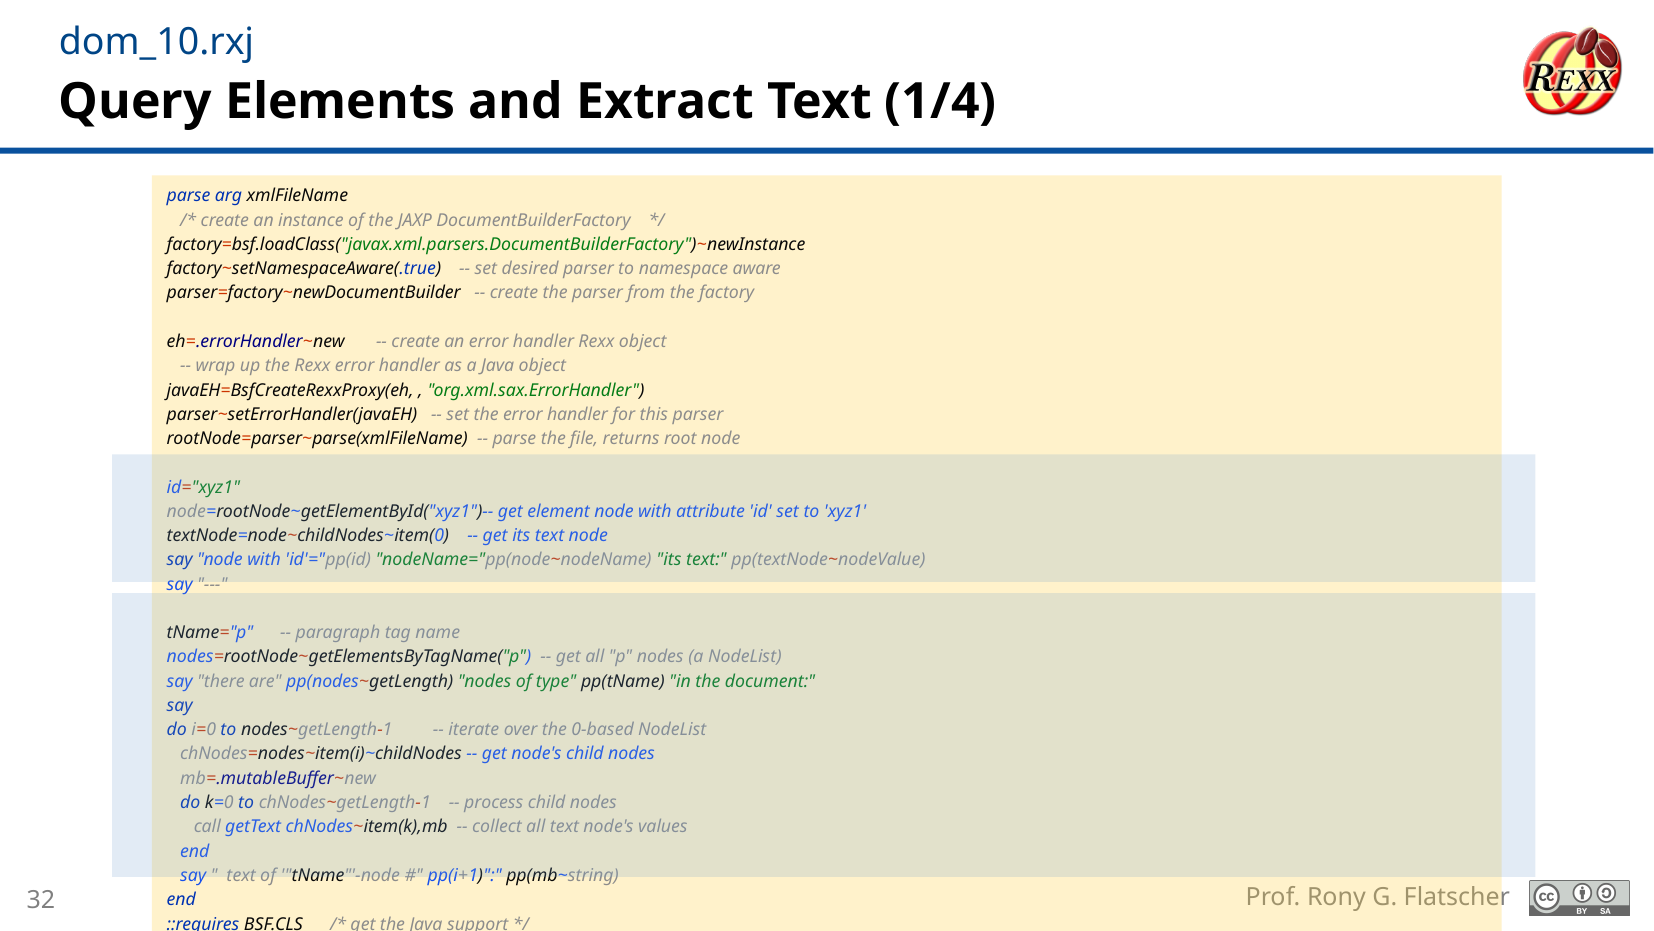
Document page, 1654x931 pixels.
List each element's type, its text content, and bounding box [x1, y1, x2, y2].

text_box parse arg xmlFileName /* create an instance of the JAXP DocumentBuilderFactory */ factory=bsf.loadClass("javax.xml.parsers.DocumentBuilderFactory")~newInstance factory~setNamespaceAware(.true) -- set desired parser to namespace aware parser=factory~newDocumentBuilder -- create the parser from the factory eh=.errorHandler~new -- create an error handler Rexx object -- wrap up the Rexx error handler as a Java object javaEH=BsfCreateRexxProxy(eh, , "org.xml.sax.ErrorHandler") parser~setErrorHandler(javaEH) -- set the error handler for this parser rootNode=parser~parse(xmlFileName) -- parse the file, returns root node id="xyz1" node=rootNode~getElementById("xyz1")-- get element node with attribute 'id' set to 'xyz1' textNode=node~childNodes~item(0) -- get its text node say "node with 'id'="pp(id) "nodeName="pp(node~nodeName) "its text:" pp(textNode~nodeValue) say "---" tName="p" -- paragraph tag name nodes=rootNode~getElementsByTagName("p") -- get all "p" nodes (a NodeList) say "there are" pp(nodes~getLength) "nodes of type" pp(tName) "in the document:" say do i=0 to nodes~getLength-1 -- iterate over the 0-based NodeList chNodes=nodes~item(i)~childNodes -- get node's child nodes mb=.mutableBuffer~new do k=0 to chNodes~getLength-1 -- process child nodes call getText chNodes~item(k),mb -- collect all text node's values end say " text of '"tName"'-node #" pp(i+1)":" pp(mb~string) end ::requires BSF.CLS /* get the Java support */ … cut … [151, 175, 1502, 454]
text_box parse arg xmlFileName /* create an instance of the JAXP DocumentBuilderFactory */ factory=bsf.loadClass("javax.xml.parsers.DocumentBuilderFactory")~newInstance factory~setNamespaceAware(.true) -- set desired parser to namespace aware parser=factory~newDocumentBuilder -- create the parser from the factory eh=.errorHandler~new -- create an error handler Rexx object -- wrap up the Rexx error handler as a Java object javaEH=BsfCreateRexxProxy(eh, , "org.xml.sax.ErrorHandler") parser~setErrorHandler(javaEH) -- set the error handler for this parser rootNode=parser~parse(xmlFileName) -- parse the file, returns root node id="xyz1" node=rootNode~getElementById("xyz1")-- get element node with attribute 'id' set to 'xyz1' textNode=node~childNodes~item(0) -- get its text node say "node with 'id'="pp(id) "nodeName="pp(node~nodeName) "its text:" pp(textNode~nodeValue) say "---" tName="p" -- paragraph tag name nodes=rootNode~getElementsByTagName("p") -- get all "p" nodes (a NodeList) say "there are" pp(nodes~getLength) "nodes of type" pp(tName) "in the document:" say do i=0 to nodes~getLength-1 -- iterate over the 0-based NodeList chNodes=nodes~item(i)~childNodes -- get node's child nodes mb=.mutableBuffer~new do k=0 to chNodes~getLength-1 -- process child nodes call getText chNodes~item(k),mb -- collect all text node's values end say " text of '"tName"'-node #" pp(i+1)":" pp(mb~string) end ::requires BSF.CLS /* get the Java support */ … cut … [151, 877, 1502, 928]
text_box [112, 454, 1536, 582]
title dom_10.rxj Query Elements and Extract Text (1/4) [0, 0, 1625, 148]
text_box [112, 593, 1536, 877]
